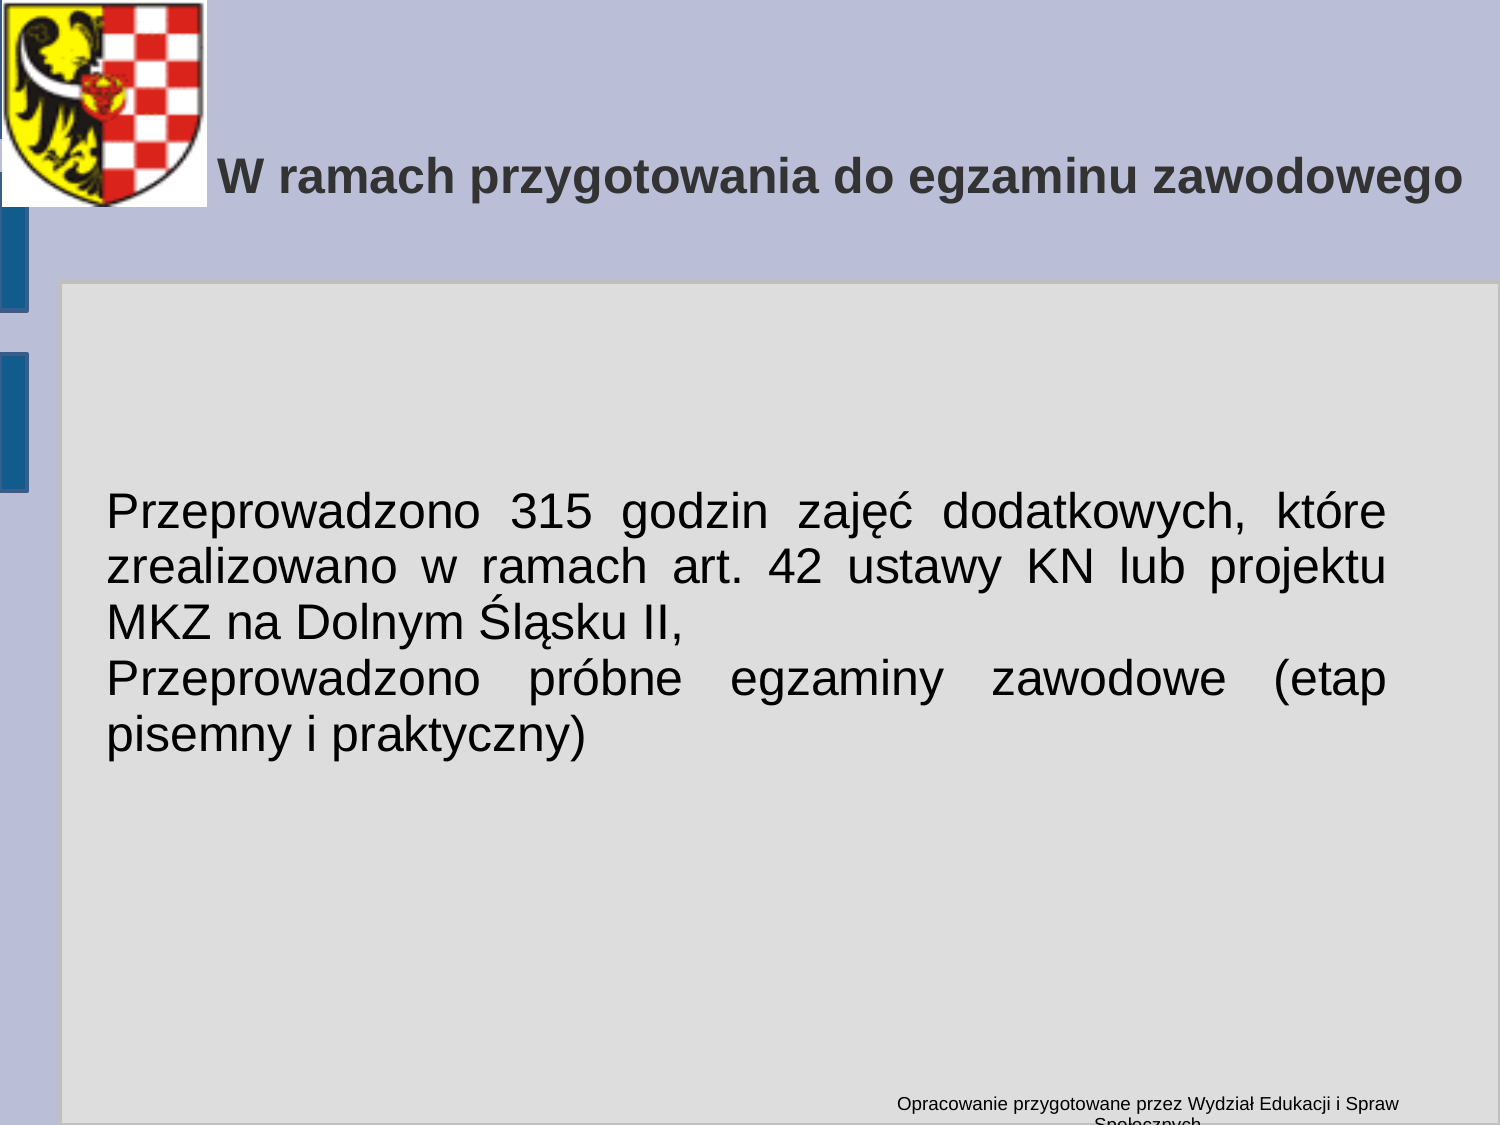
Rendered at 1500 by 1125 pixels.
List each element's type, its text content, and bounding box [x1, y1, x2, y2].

title W ramach przygotowania do egzaminu zawodowego [177, 82, 1477, 271]
picture [2, 0, 207, 207]
subtitle Przeprowadzono 315 godzin zajęć dodatkowych, które zrealizowano w ramach art. 42 ustawy KN lub projektu MKZ na Dolnym Śląsku II, Przeprowadzono próbne egzaminy zawodowe (etap pisemny i praktyczny) [106, 442, 1388, 802]
text_box Opracowanie przygotowane przez Wydział Edukacji i Spraw Społecznych [826, 1086, 1469, 1123]
